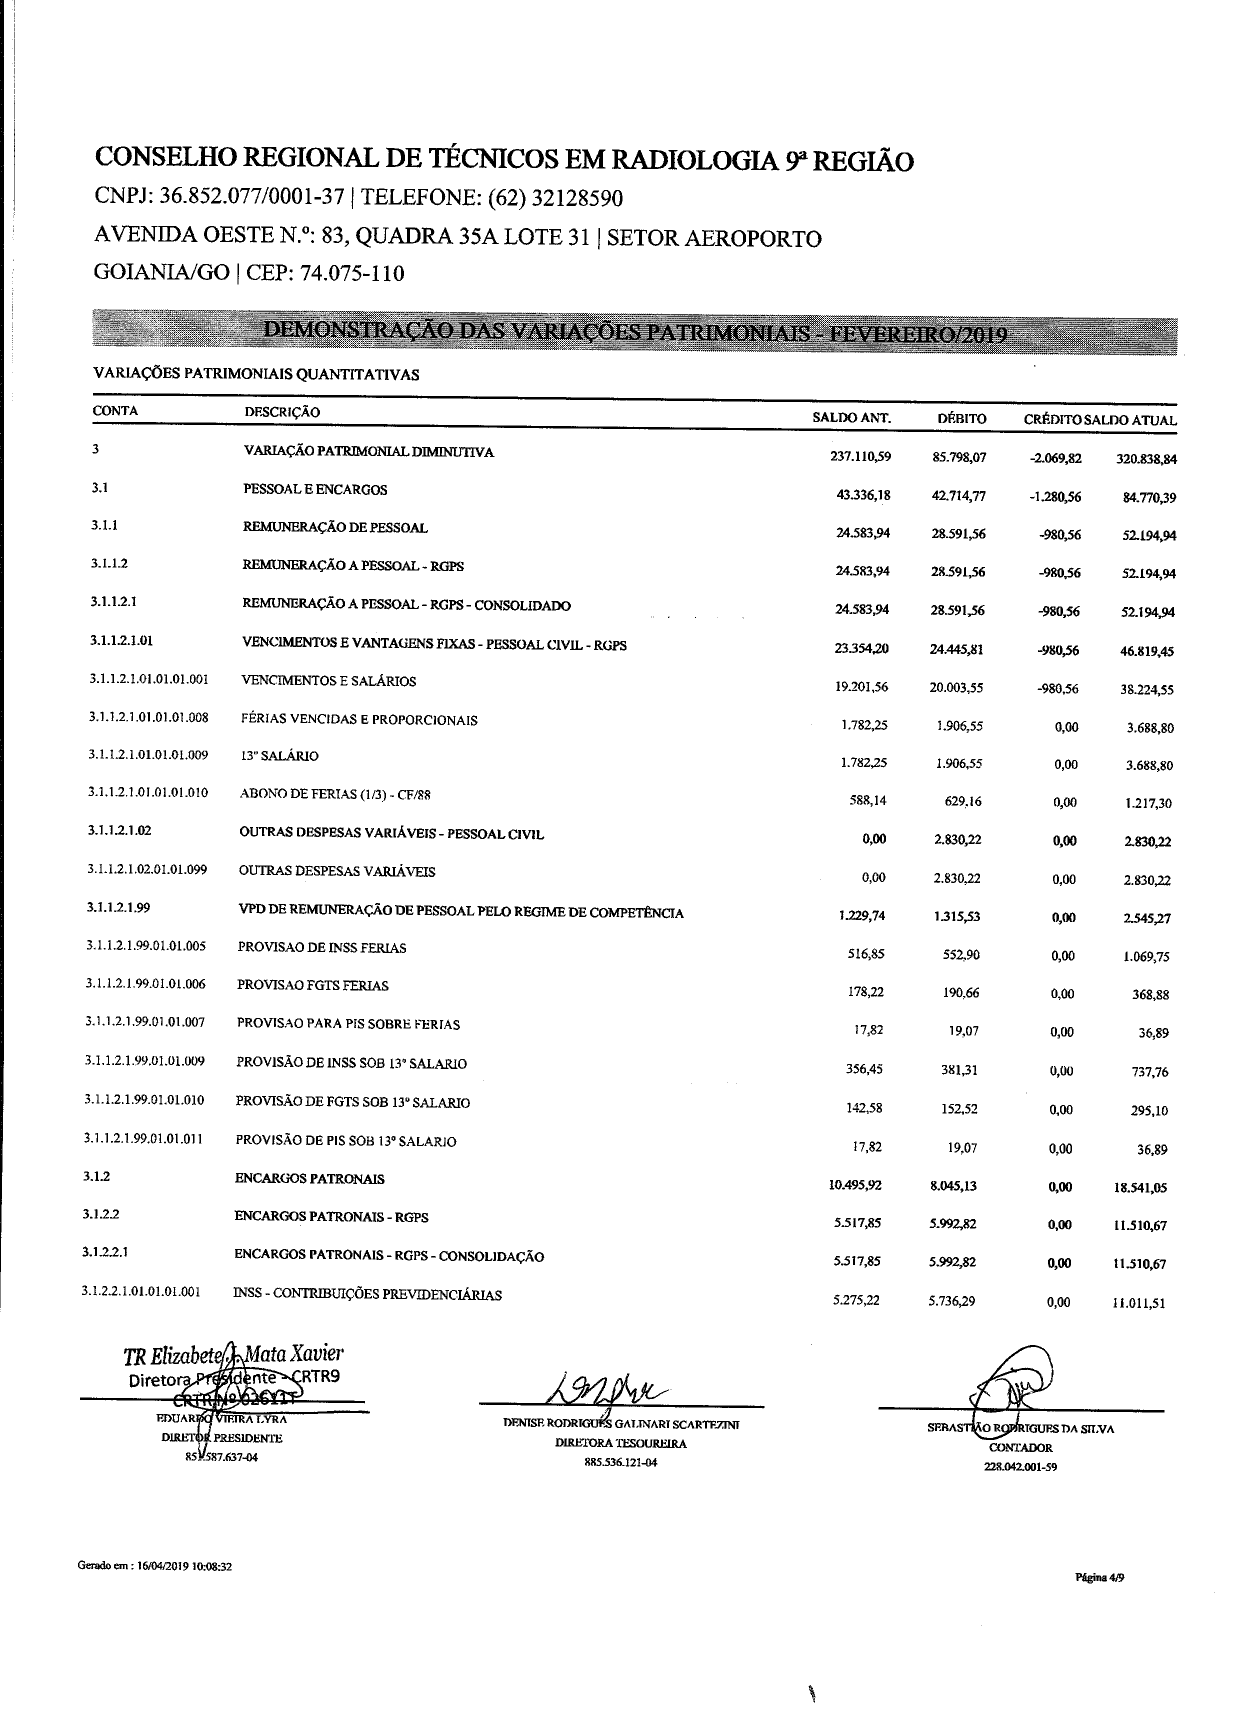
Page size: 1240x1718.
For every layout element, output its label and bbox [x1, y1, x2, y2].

text_box [0, 0, 1239, 1717]
